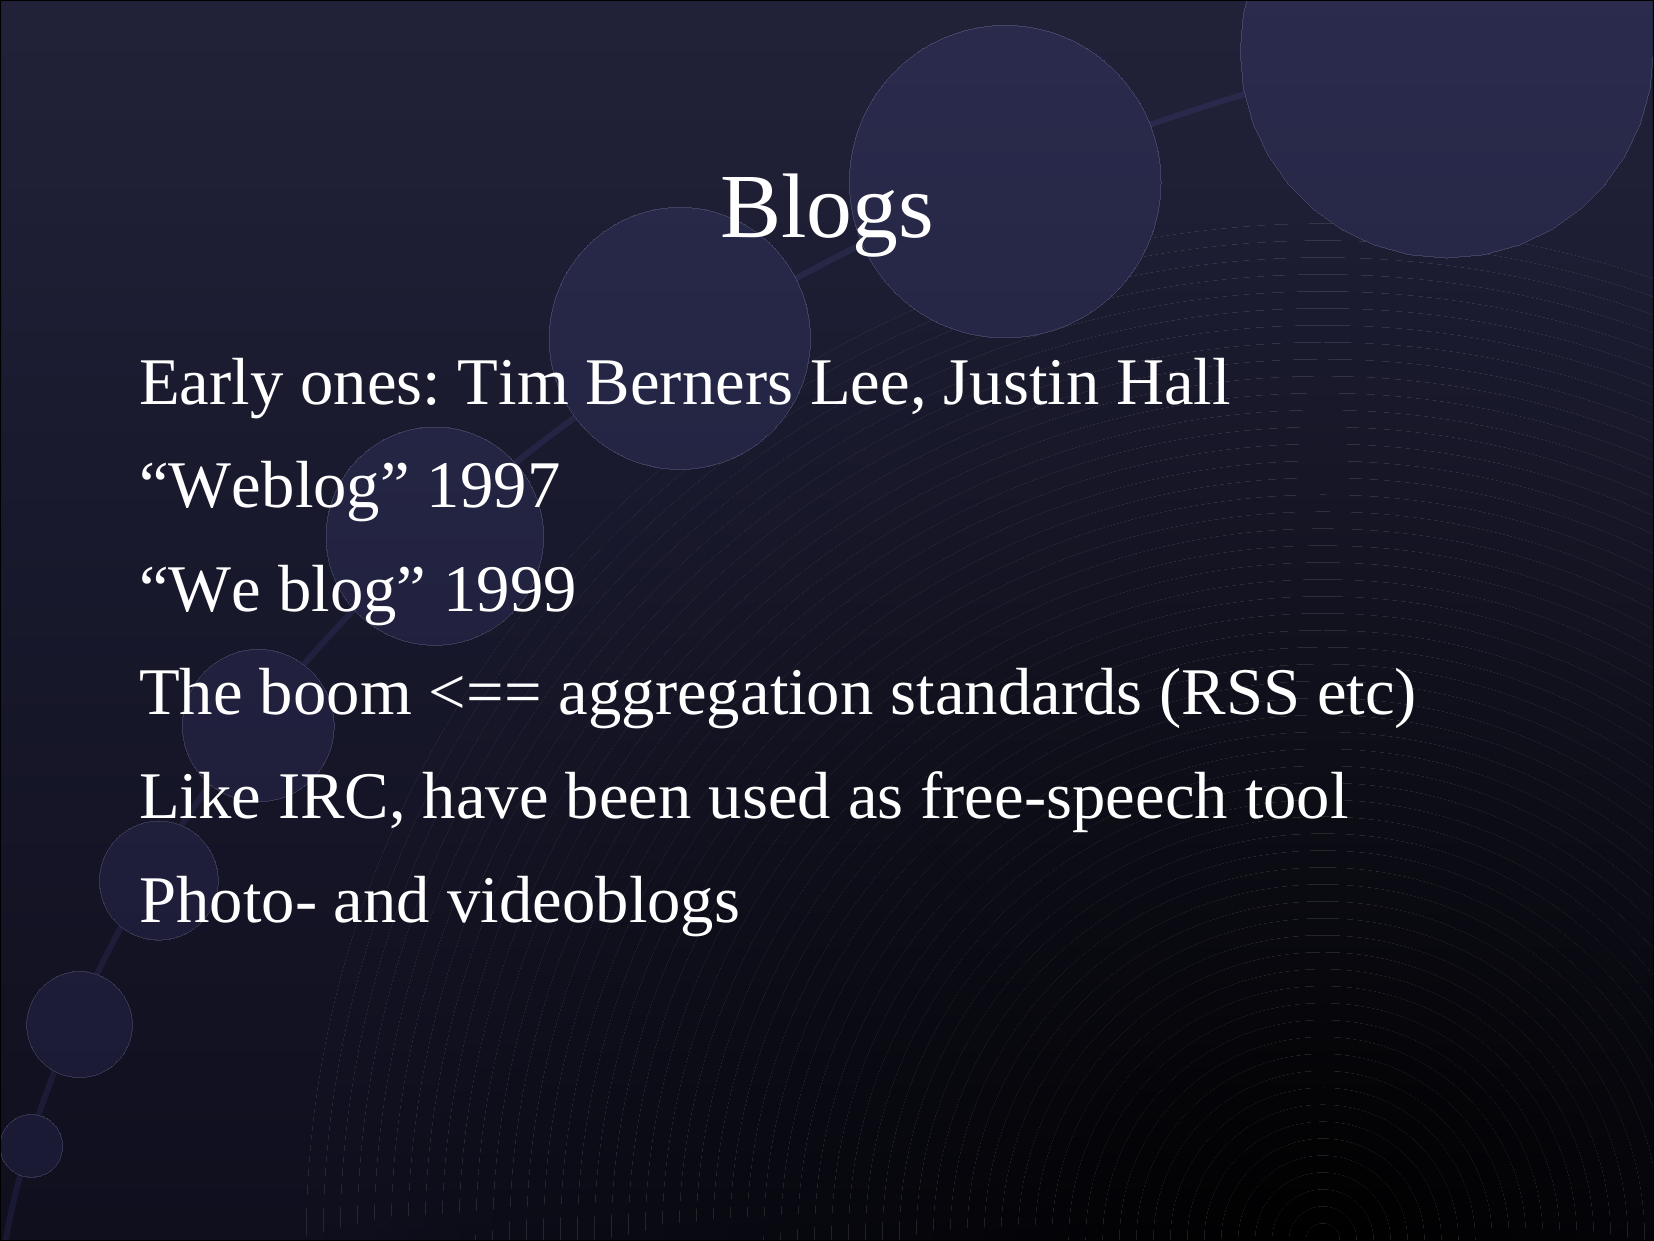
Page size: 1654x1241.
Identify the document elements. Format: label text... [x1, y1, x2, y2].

title Blogs [121, 102, 1534, 311]
list Early ones: Tim Berners Lee, Justin Hall “Weblog” 1997 “We blog” 1999 The boom <== aggregation standards (RSS etc) Like IRC, have been used as free-speech tool Photo- and videoblogs [121, 344, 1534, 1127]
